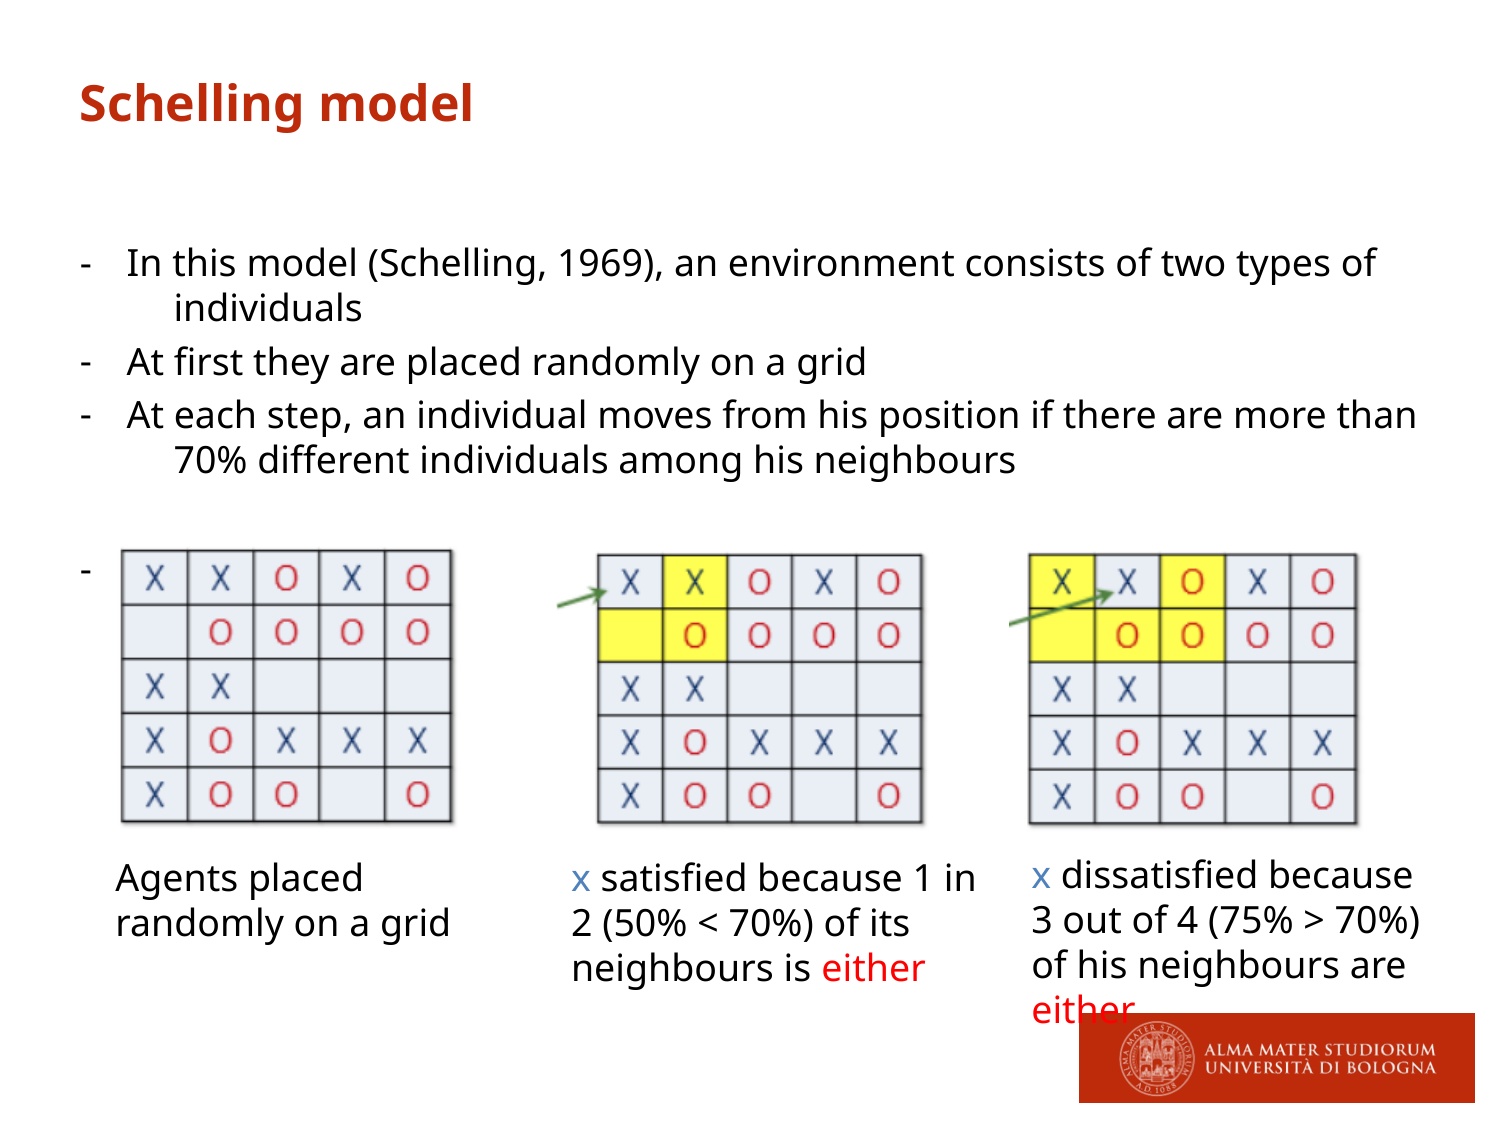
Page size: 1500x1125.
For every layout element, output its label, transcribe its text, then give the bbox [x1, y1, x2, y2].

picture [107, 539, 467, 835]
list In this model (Schelling, 1969), an environment consists of two types of individuals At first they are placed randomly on a grid At each step, an individual moves from his position if there are more than 70% different individuals among his neighbours [64, 231, 1447, 1095]
list Schelling model [64, 78, 1447, 185]
picture [556, 538, 939, 841]
picture [1009, 544, 1377, 841]
text_box x dissatisfied because 3 out of 4 (75% > 70%) of his neighbours are either [1016, 843, 1454, 1009]
text_box Agents placed randomly on a grid [100, 846, 538, 1012]
text_box x satisfied because 1 in 2 (50% < 70%) of its neighbours is either [556, 846, 994, 1012]
